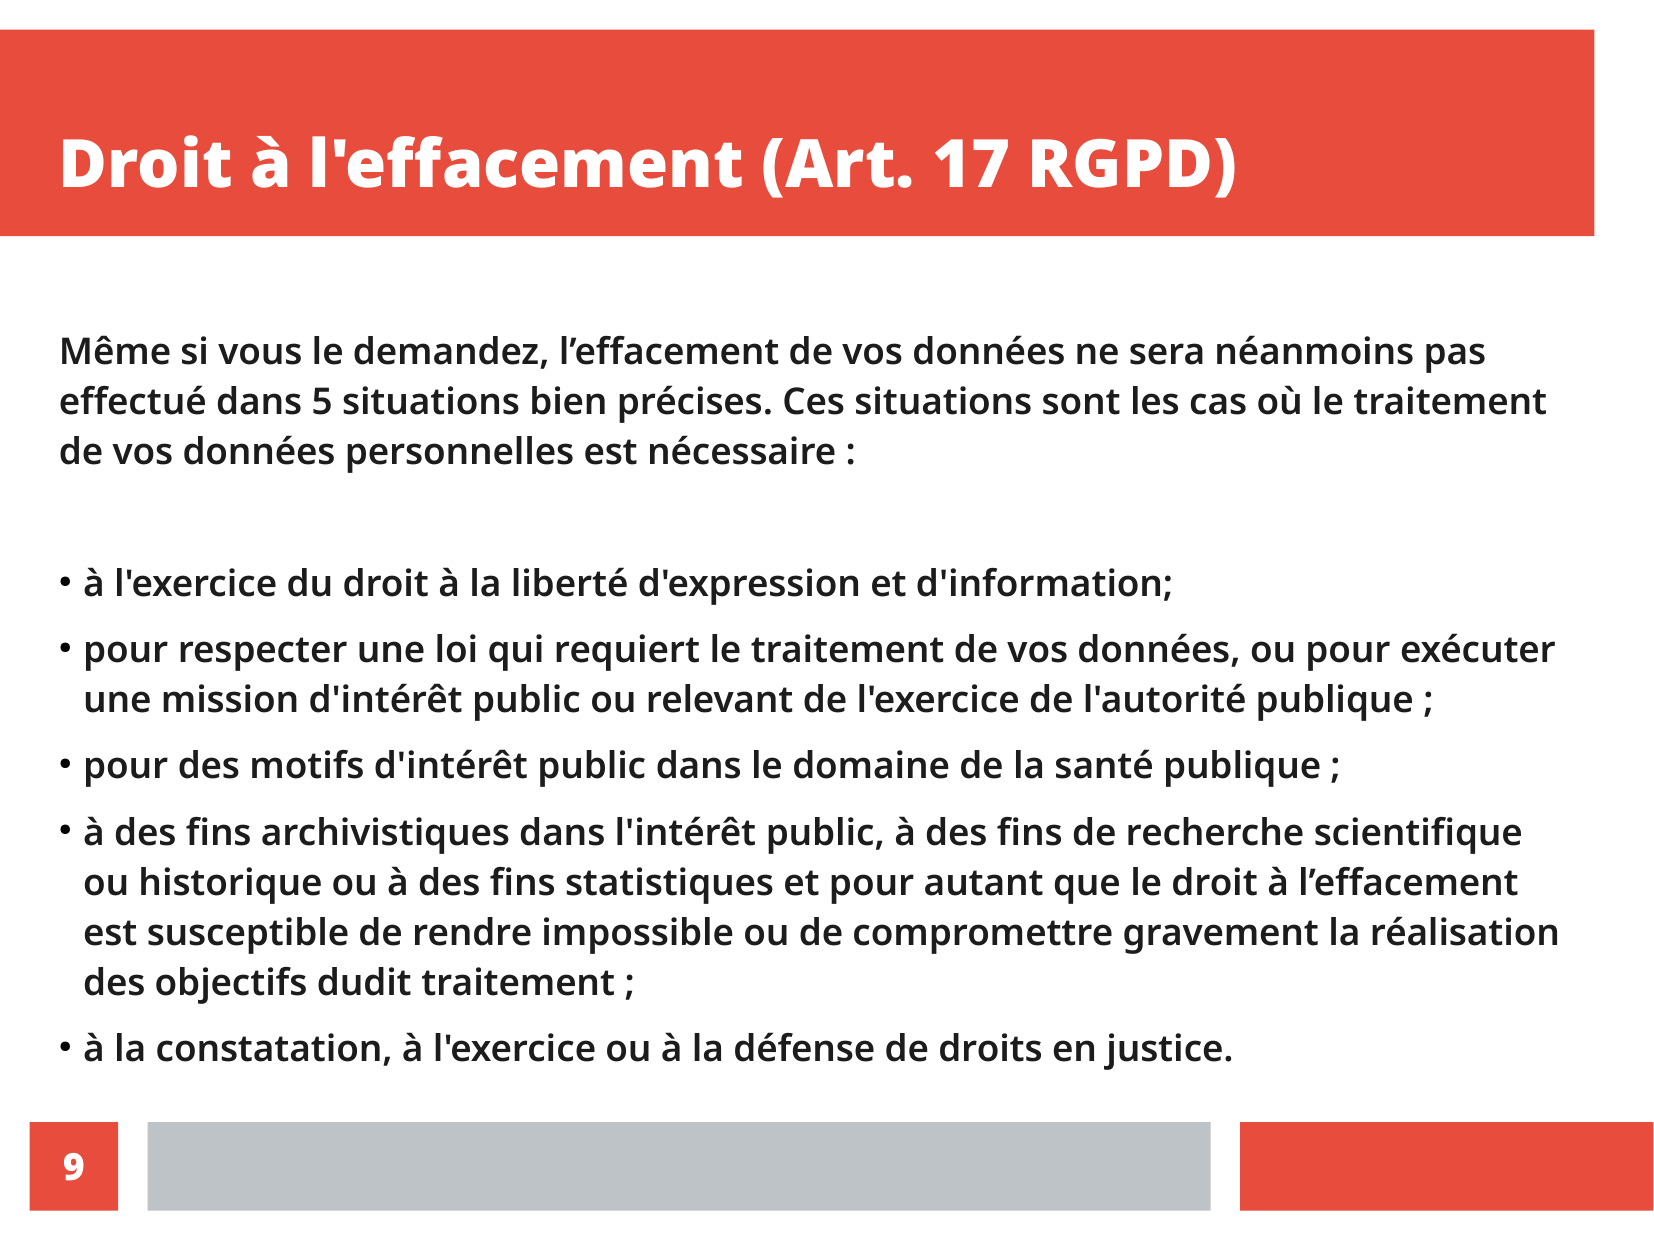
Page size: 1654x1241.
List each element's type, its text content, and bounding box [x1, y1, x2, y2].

title Droit à l'effacement (Art. 17 RGPD) [59, 59, 1595, 207]
list Même si vous le demandez, l’effacement de vos données ne sera néanmoins pas effectué dans 5 situations bien précises. Ces situations sont les cas où le traitement de vos données personnelles est nécessaire : à l'exercice du droit à la liberté d'expression et d'information; pour respecter une loi qui requiert le traitement de vos données, ou pour exécuter une mission d'intérêt public ou relevant de l'exercice de l'autorité publique ; pour des motifs d'intérêt public dans le domaine de la santé publique ; à des fins archivistiques dans l'intérêt public, à des fins de recherche scientifique ou historique ou à des fins statistiques et pour autant que le droit à l’effacement est susceptible de rendre impossible ou de compromettre gravement la réalisation des objectifs dudit traitement ; à la constatation, à l'exercice ou à la défense de droits en justice. [59, 324, 1565, 1093]
